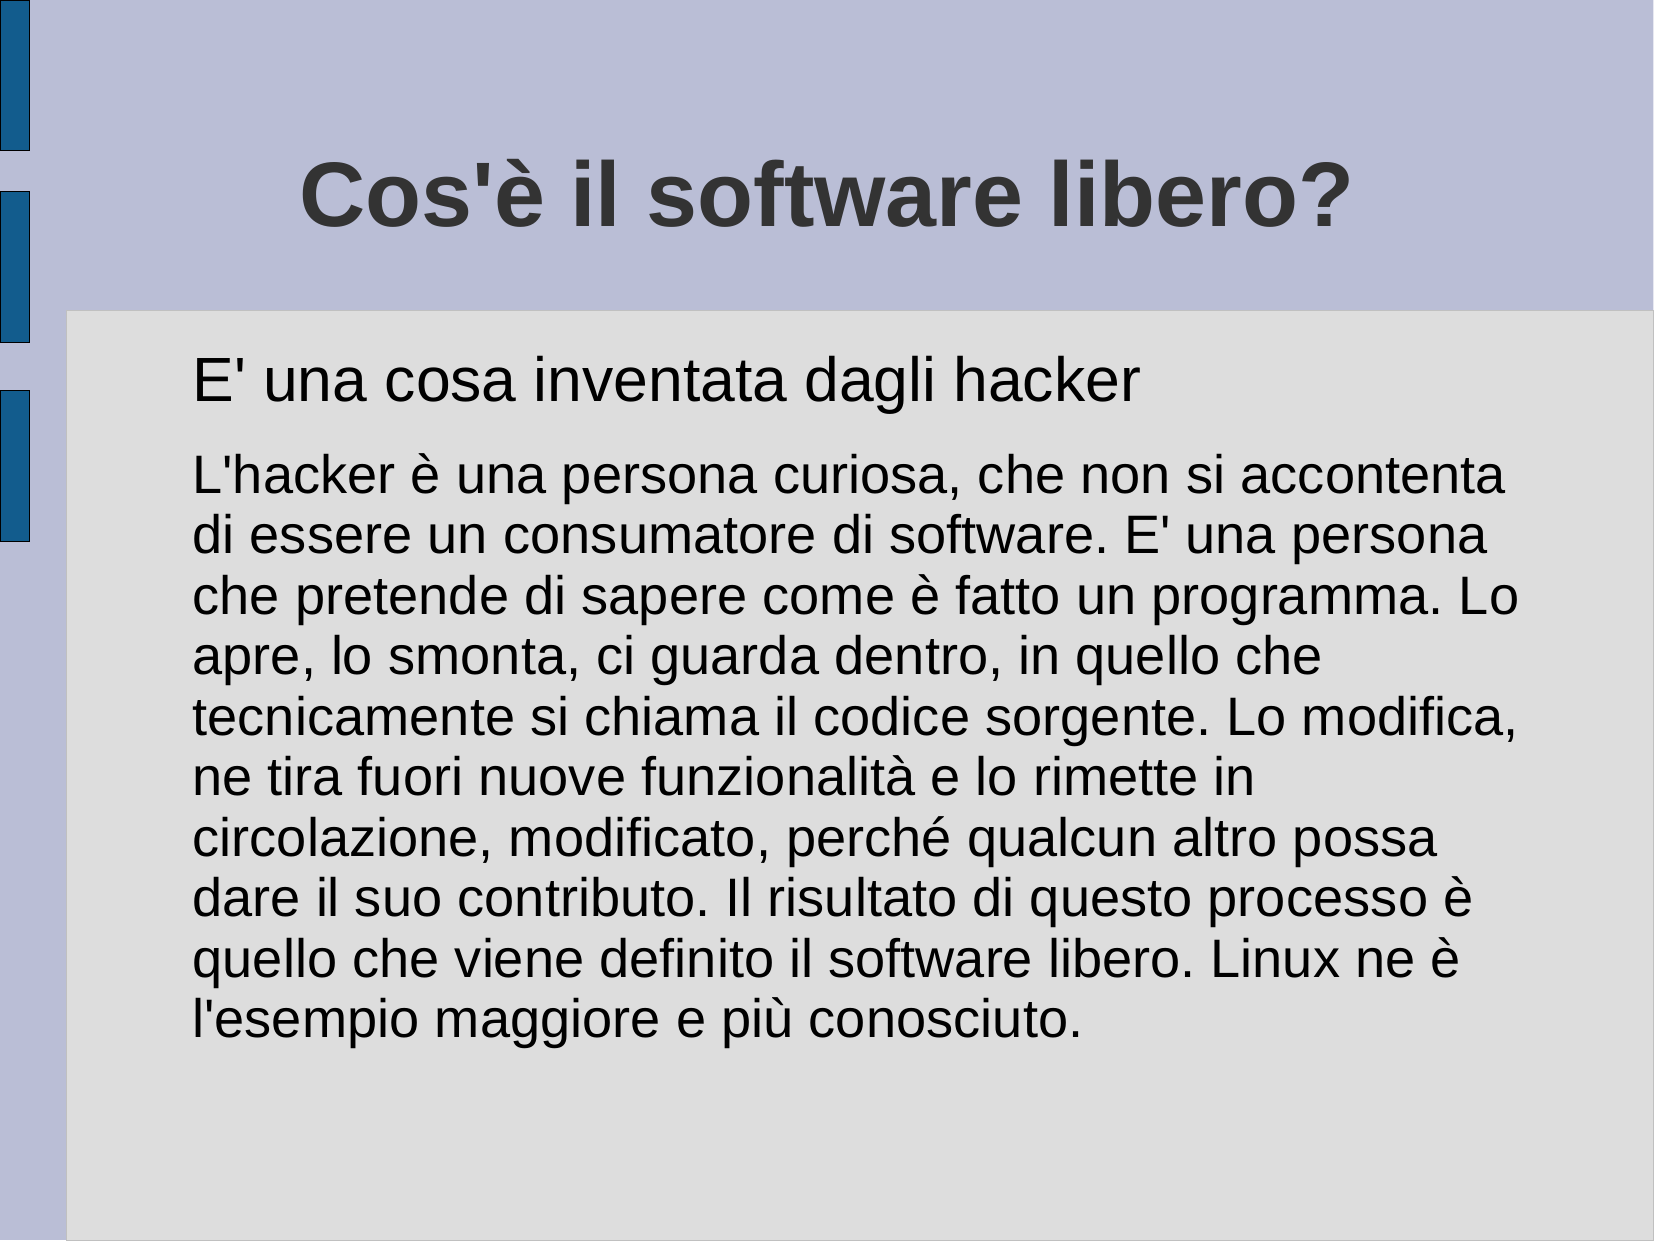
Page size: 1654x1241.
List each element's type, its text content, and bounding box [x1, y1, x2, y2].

title Cos'è il software libero? [121, 91, 1534, 299]
list E' una cosa inventata dagli hacker L'hacker è una persona curiosa, che non si accontenta di essere un consumatore di software. E' una persona che pretende di sapere come è fatto un programma. Lo apre, lo smonta, ci guarda dentro, in quello che tecnicamente si chiama il codice sorgente. Lo modifica, ne tira fuori nuove funzionalità e lo rimette in circolazione, modificato, perché qualcun altro possa dare il suo contributo. Il risultato di questo processo è quello che viene definito il software libero. Linux ne è l'esempio maggiore e più conosciuto. [121, 344, 1534, 1164]
